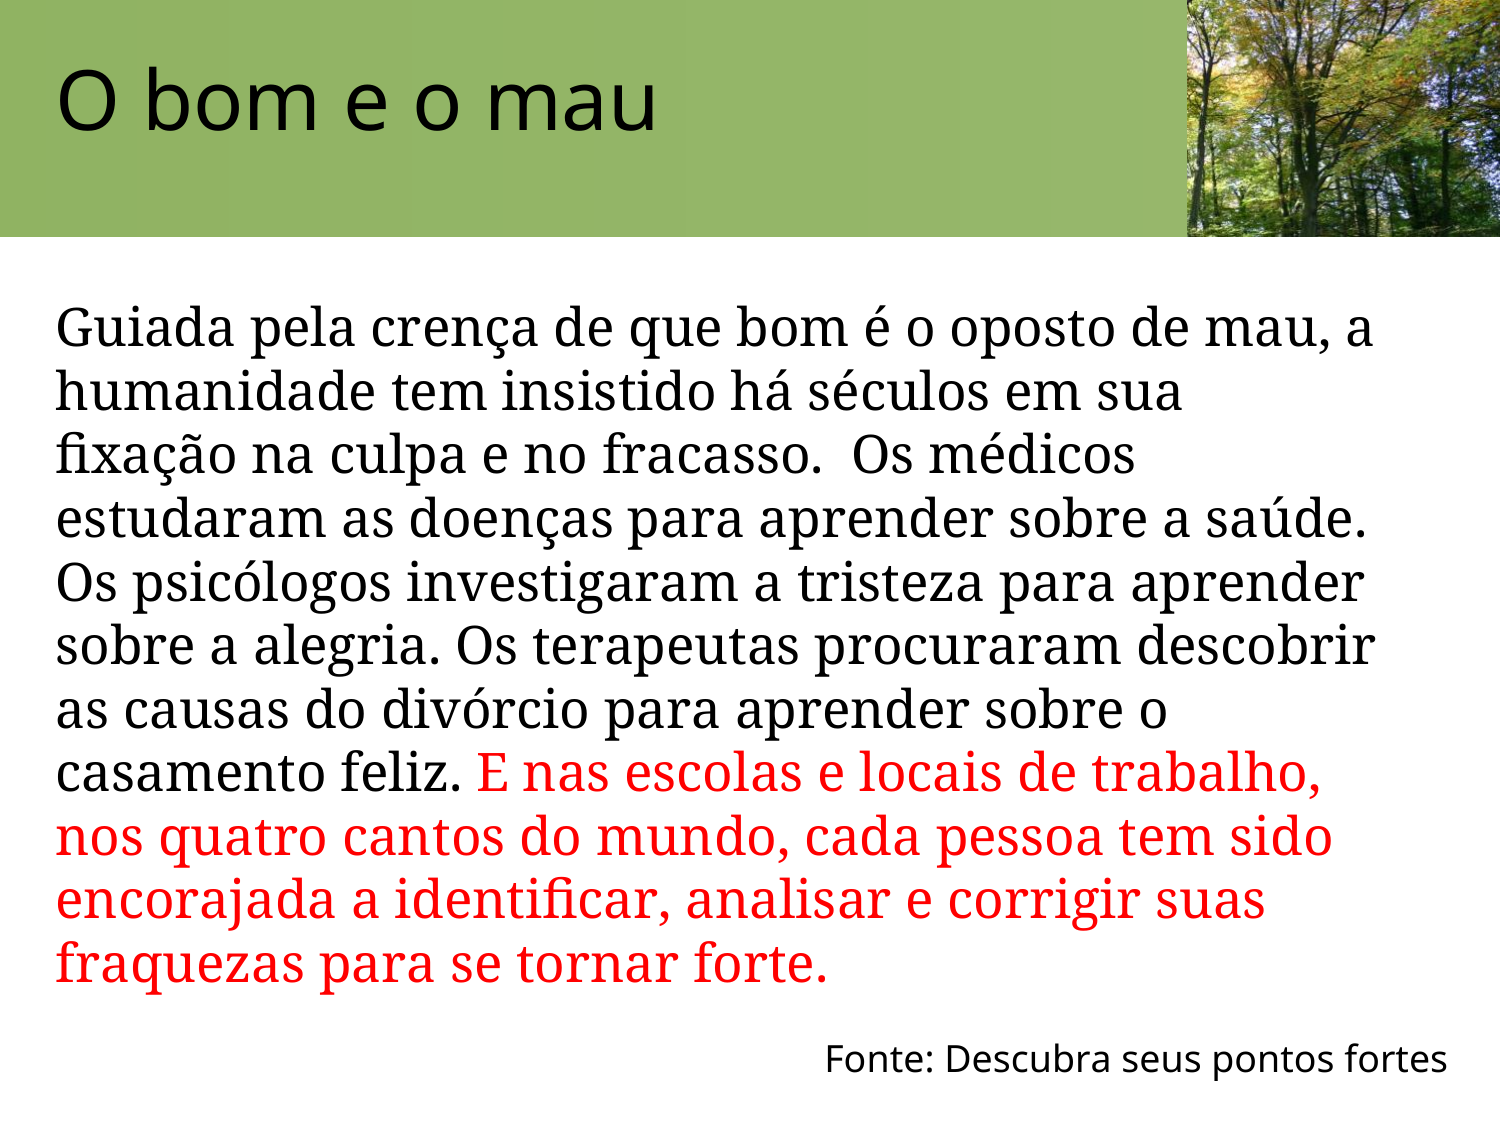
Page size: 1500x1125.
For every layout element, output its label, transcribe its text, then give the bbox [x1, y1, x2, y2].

picture [1187, 0, 1500, 237]
title O bom e o mau [41, 21, 1164, 173]
list Guiada pela crença de que bom é o oposto de mau, a humanidade tem insistido há séculos em sua fixação na culpa e no fracasso. Os médicos estudaram as doenças para aprender sobre a saúde. Os psicólogos investigaram a tristeza para aprender sobre a alegria. Os terapeutas procuraram descobrir as causas do divórcio para aprender sobre o casamento feliz. E nas escolas e locais de trabalho, nos quatro cantos do mundo, cada pessoa tem sido encorajada a identificar, analisar e corrigir suas fraquezas para se tornar forte. [41, 286, 1392, 1029]
text_box Fonte: Descubra seus pontos fortes [809, 1028, 1430, 1088]
